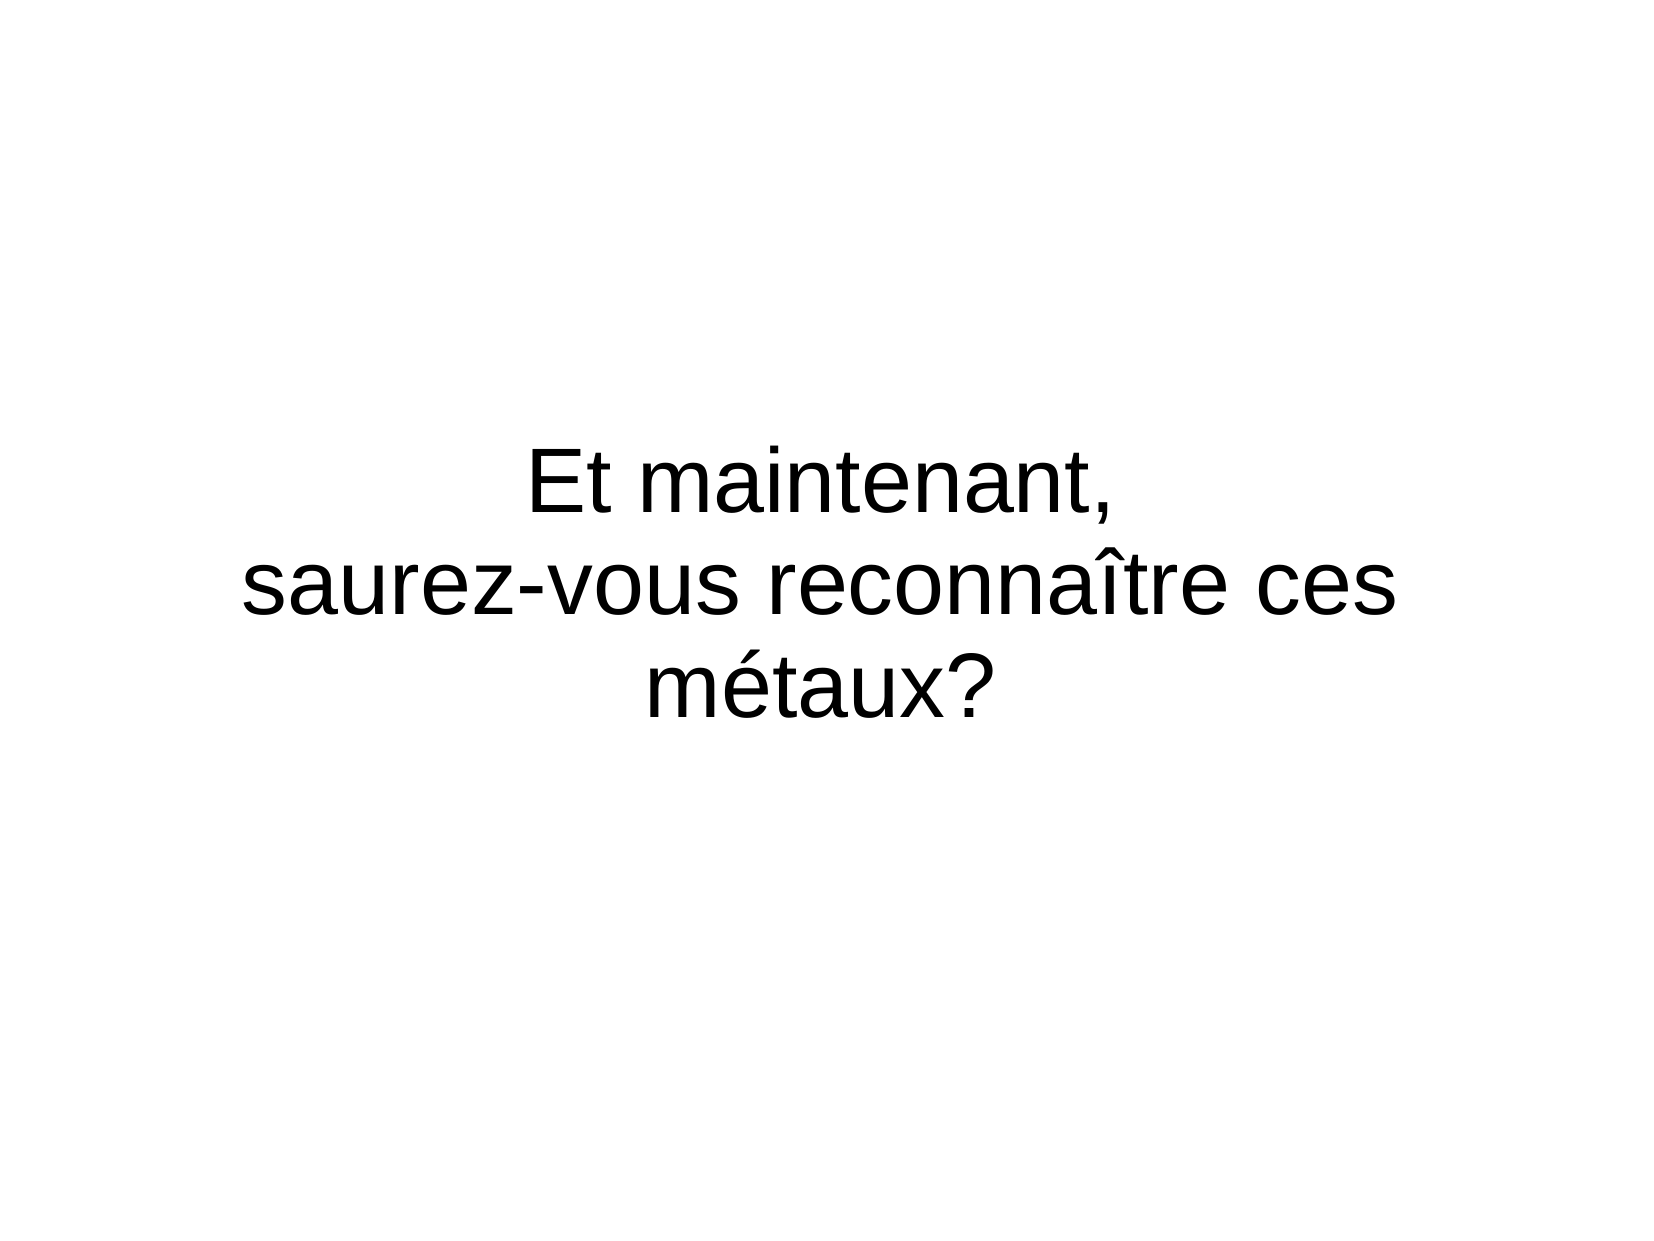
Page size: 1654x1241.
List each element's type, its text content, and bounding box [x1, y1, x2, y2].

title Et maintenant, saurez-vous reconnaître ces métaux? [76, 429, 1565, 737]
